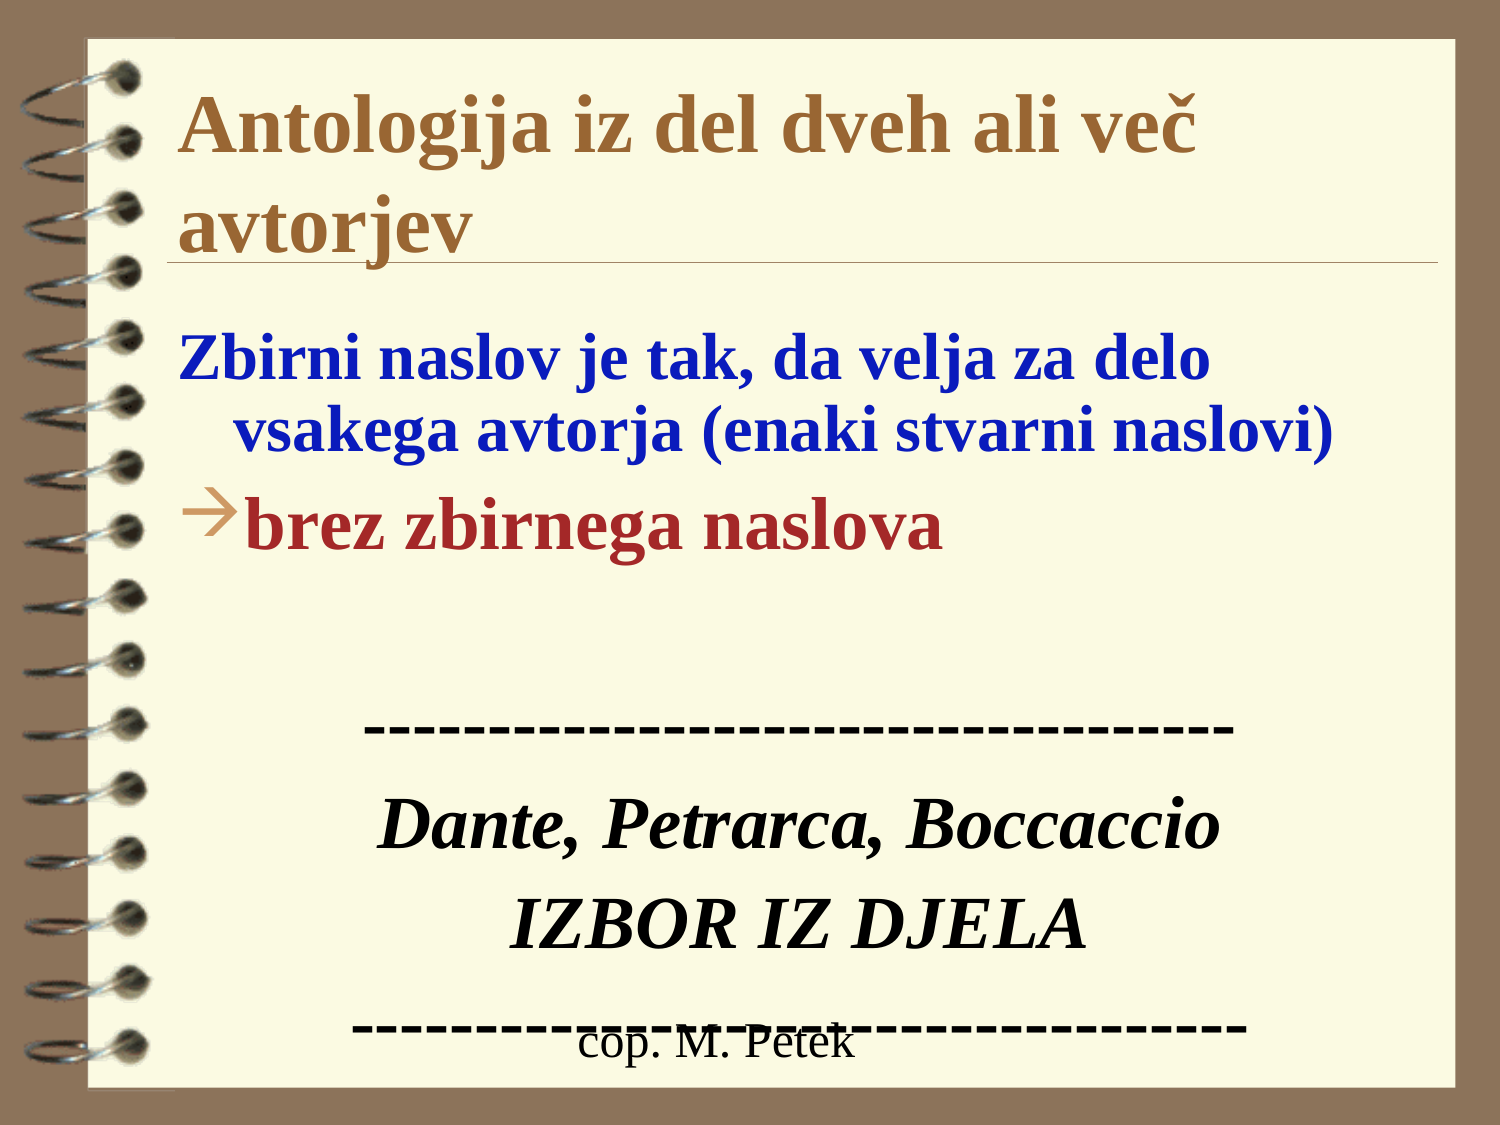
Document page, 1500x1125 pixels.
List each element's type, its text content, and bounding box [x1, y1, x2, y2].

title Antologija iz del dveh ali več avtorjev [162, 61, 1438, 277]
list Zbirni naslov je tak, da velja za delo vsakega avtorja (enaki stvarni naslovi) brez zbirnega naslova ----------------------------------- Dante, Petrarca, Boccaccio IZBOR IZ DJELA ------------------------------------ [162, 314, 1438, 1073]
picture [0, 0, 175, 1125]
